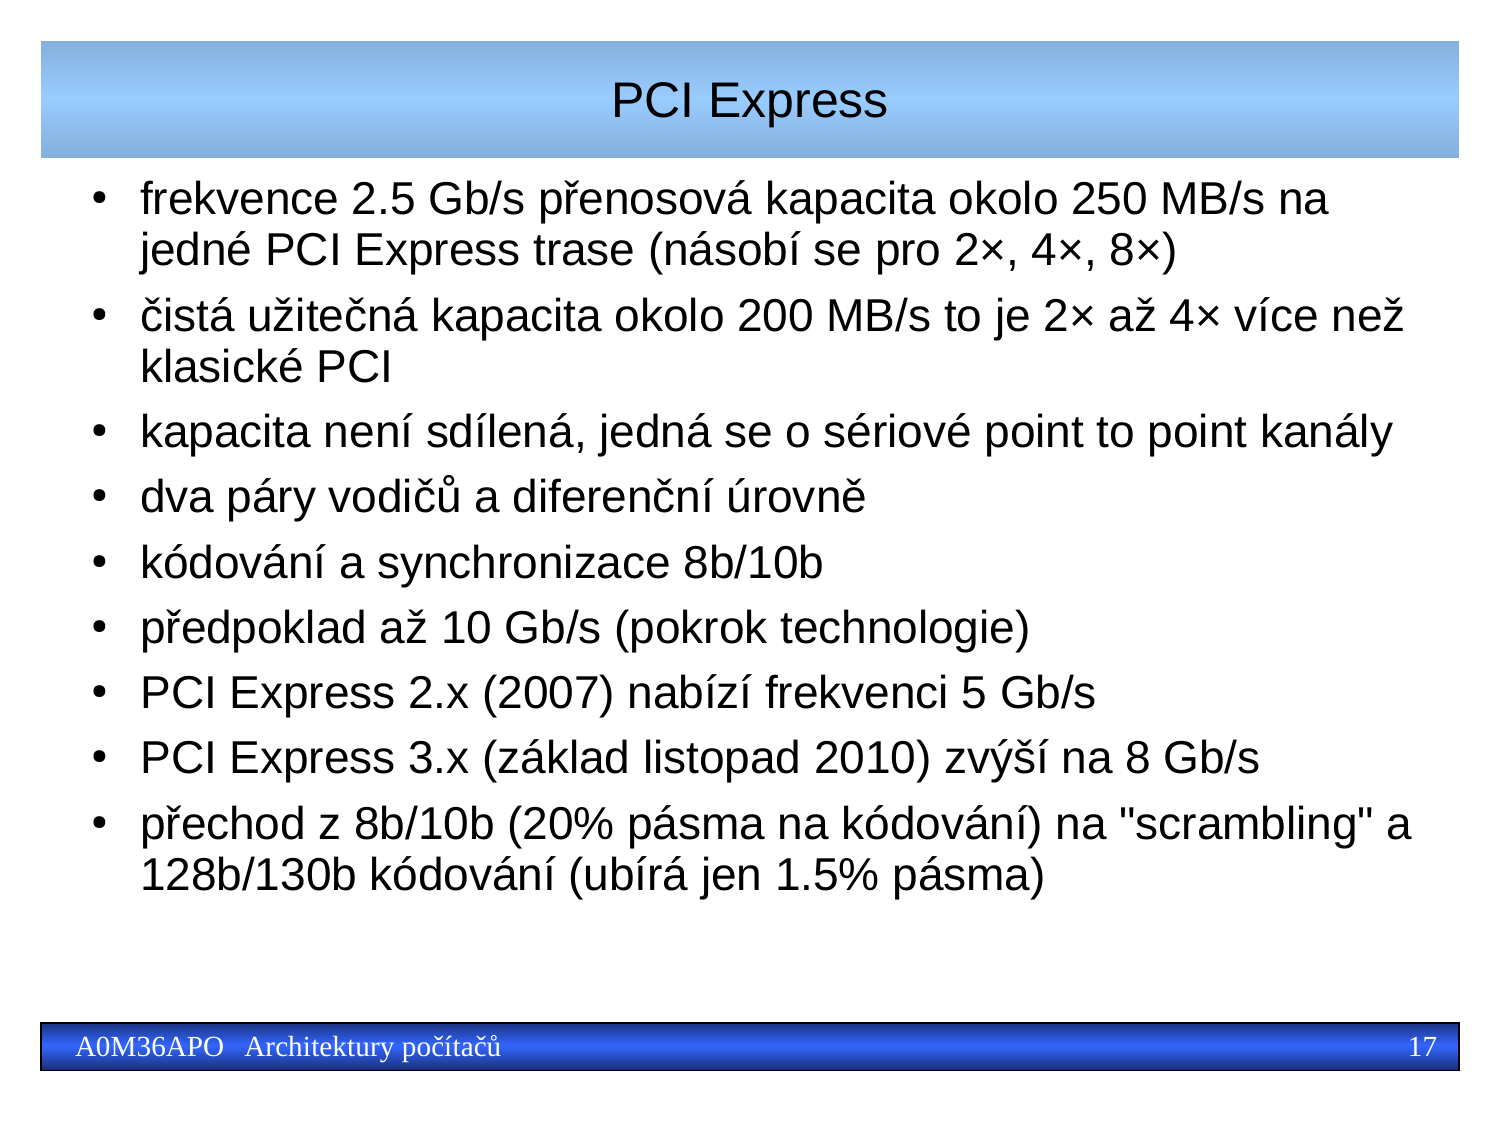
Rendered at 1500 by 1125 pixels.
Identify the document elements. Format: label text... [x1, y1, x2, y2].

title PCI Express [41, 41, 1459, 158]
list frekvence 2.5 Gb/s přenosová kapacita okolo 250 MB/s na jedné PCI Express trase (násobí se pro 2×, 4×, 8×) čistá užitečná kapacita okolo 200 MB/s to je 2× až 4× více než klasické PCI kapacita není sdílená, jedná se o sériové point to point kanály dva páry vodičů a diferenční úrovně kódování a synchronizace 8b/10b předpoklad až 10 Gb/s (pokrok technologie) PCI Express 2.x (2007) nabízí frekvenci 5 Gb/s PCI Express 3.x (základ listopad 2010) zvýší na 8 Gb/s přechod z 8b/10b (20% pásma na kódování) na "scrambling" a 128b/130b kódování (ubírá jen 1.5% pásma) [75, 172, 1426, 916]
